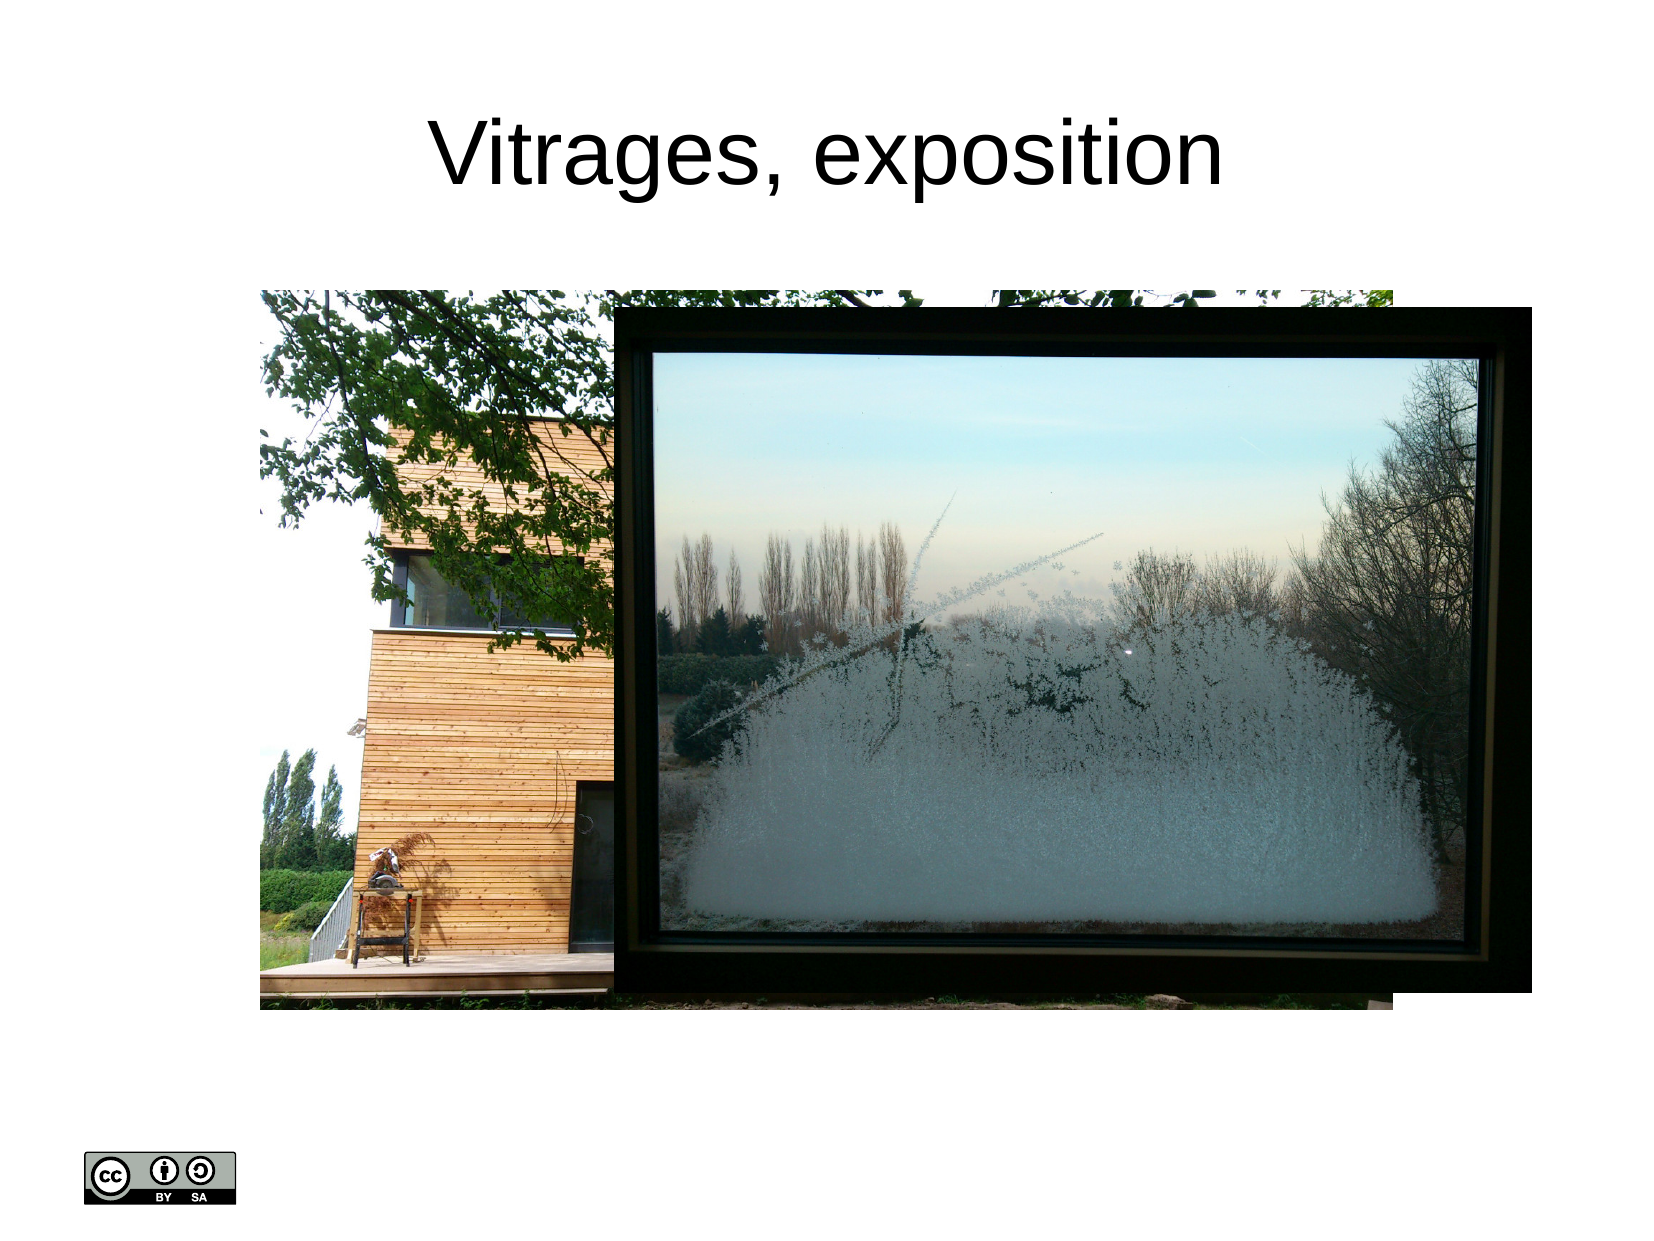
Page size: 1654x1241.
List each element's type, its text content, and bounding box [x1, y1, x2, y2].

picture [260, 290, 1532, 1010]
title Vitrages, exposition [82, 49, 1571, 257]
